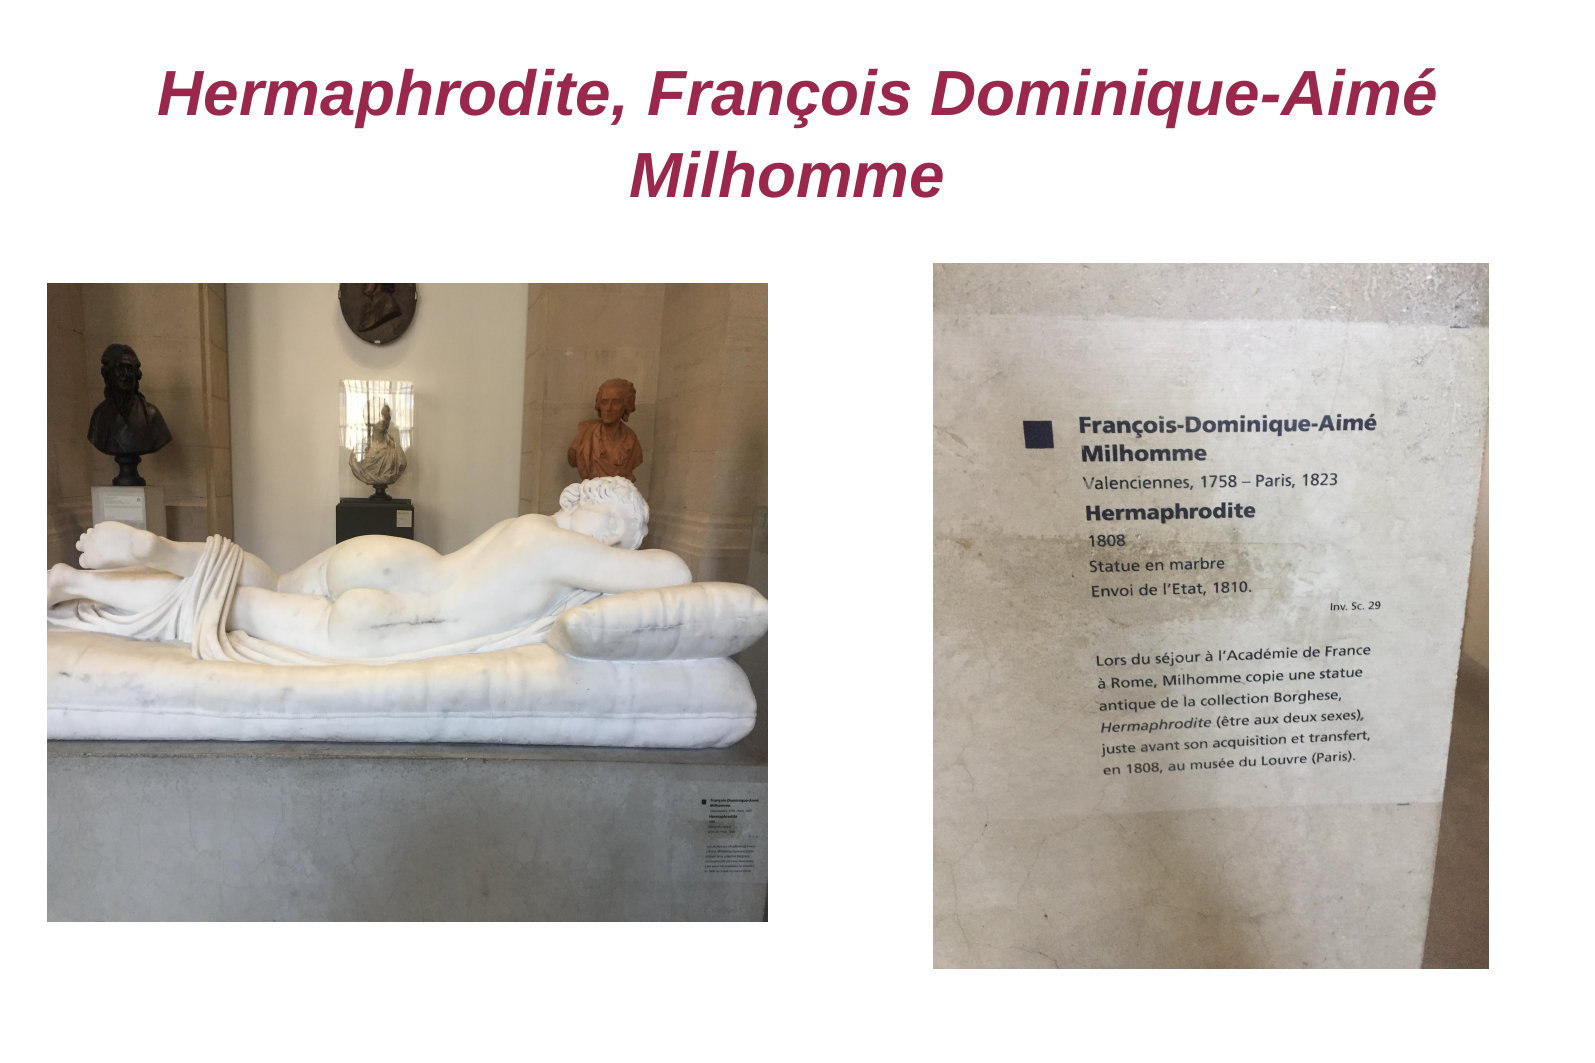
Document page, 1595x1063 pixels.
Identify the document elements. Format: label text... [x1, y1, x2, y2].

title Hermaphrodite, François Dominique-Aimé Milhomme [117, 46, 1479, 225]
picture [47, 283, 768, 922]
picture [933, 263, 1489, 969]
